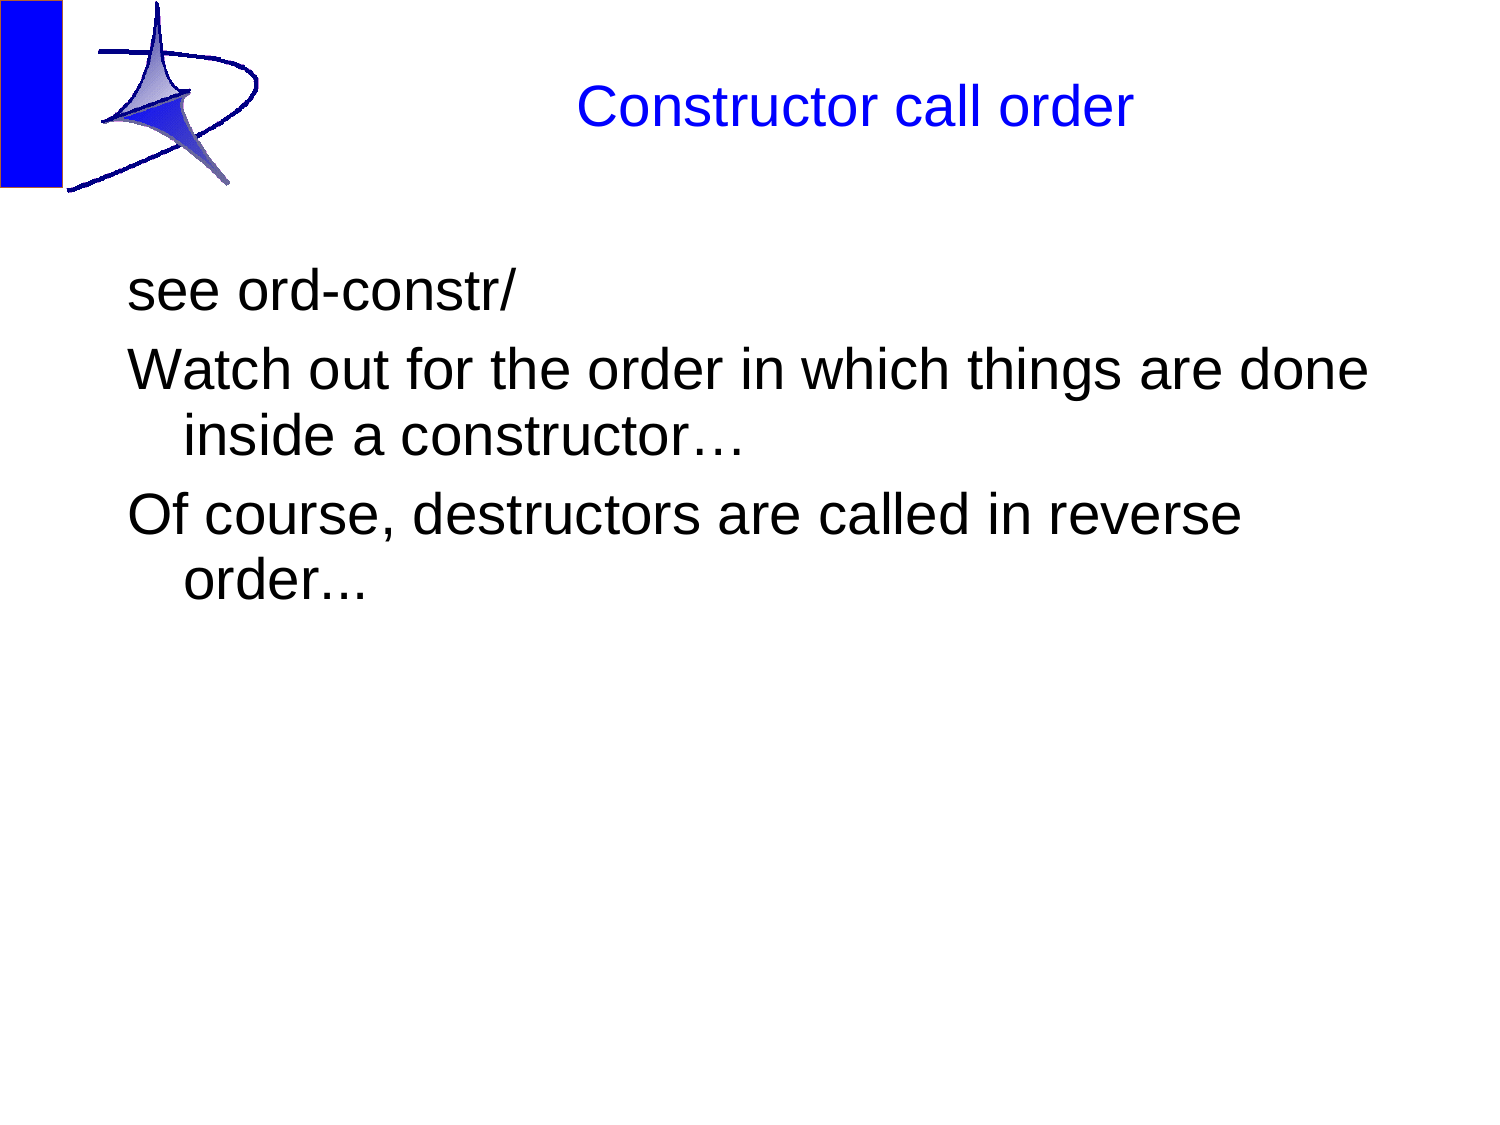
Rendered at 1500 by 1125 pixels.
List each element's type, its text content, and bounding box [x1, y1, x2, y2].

picture [62, 0, 263, 197]
title Constructor call order [262, 24, 1450, 188]
list see ord-constr/ Watch out for the order in which things are done inside a constructor… Of course, destructors are called in reverse order... [112, 249, 1450, 1001]
